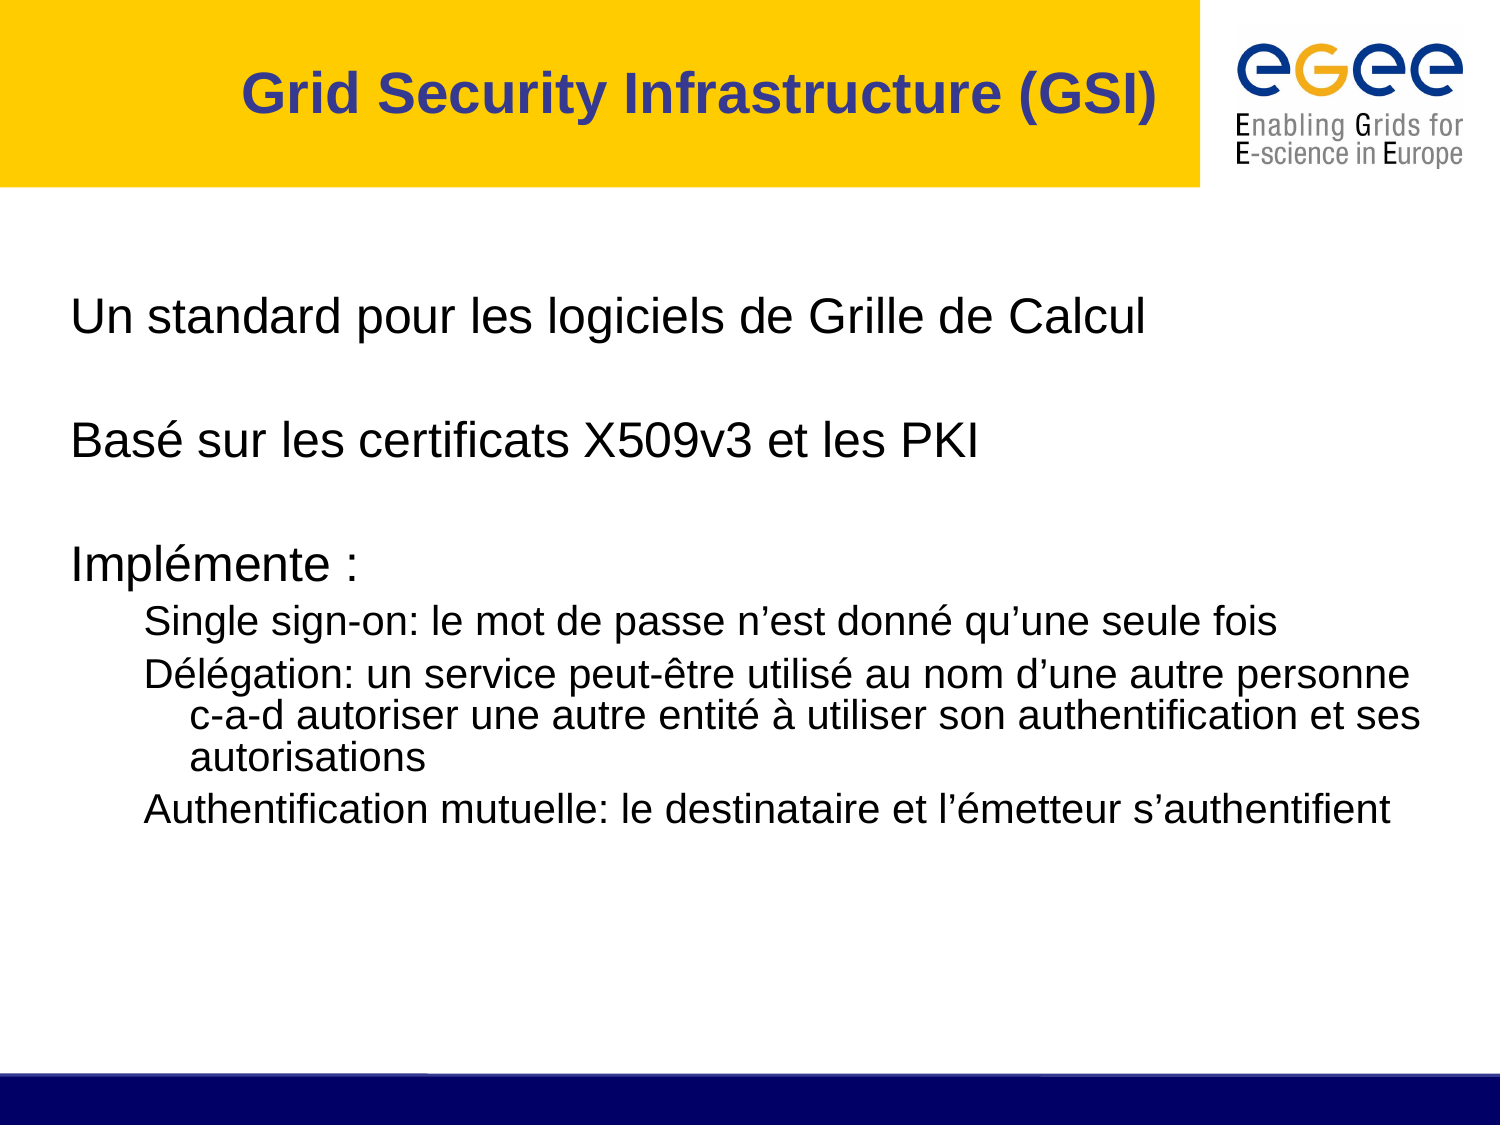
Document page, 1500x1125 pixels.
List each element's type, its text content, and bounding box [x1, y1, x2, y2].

list Un standard pour les logiciels de Grille de Calcul Basé sur les certificats X509v3 et les PKI Implémente : Single sign-on: le mot de passe n’est donné qu’une seule fois Délégation: un service peut-être utilisé au nom d’une autre personne c-a-d autoriser une autre entité à utiliser son authentification et ses autorisations Authentification mutuelle: le destinataire et l’émetteur s’authentifient [53, 224, 1463, 947]
picture [1237, 24, 1463, 169]
title Grid Security Infrastructure (GSI) [12, 37, 1174, 149]
